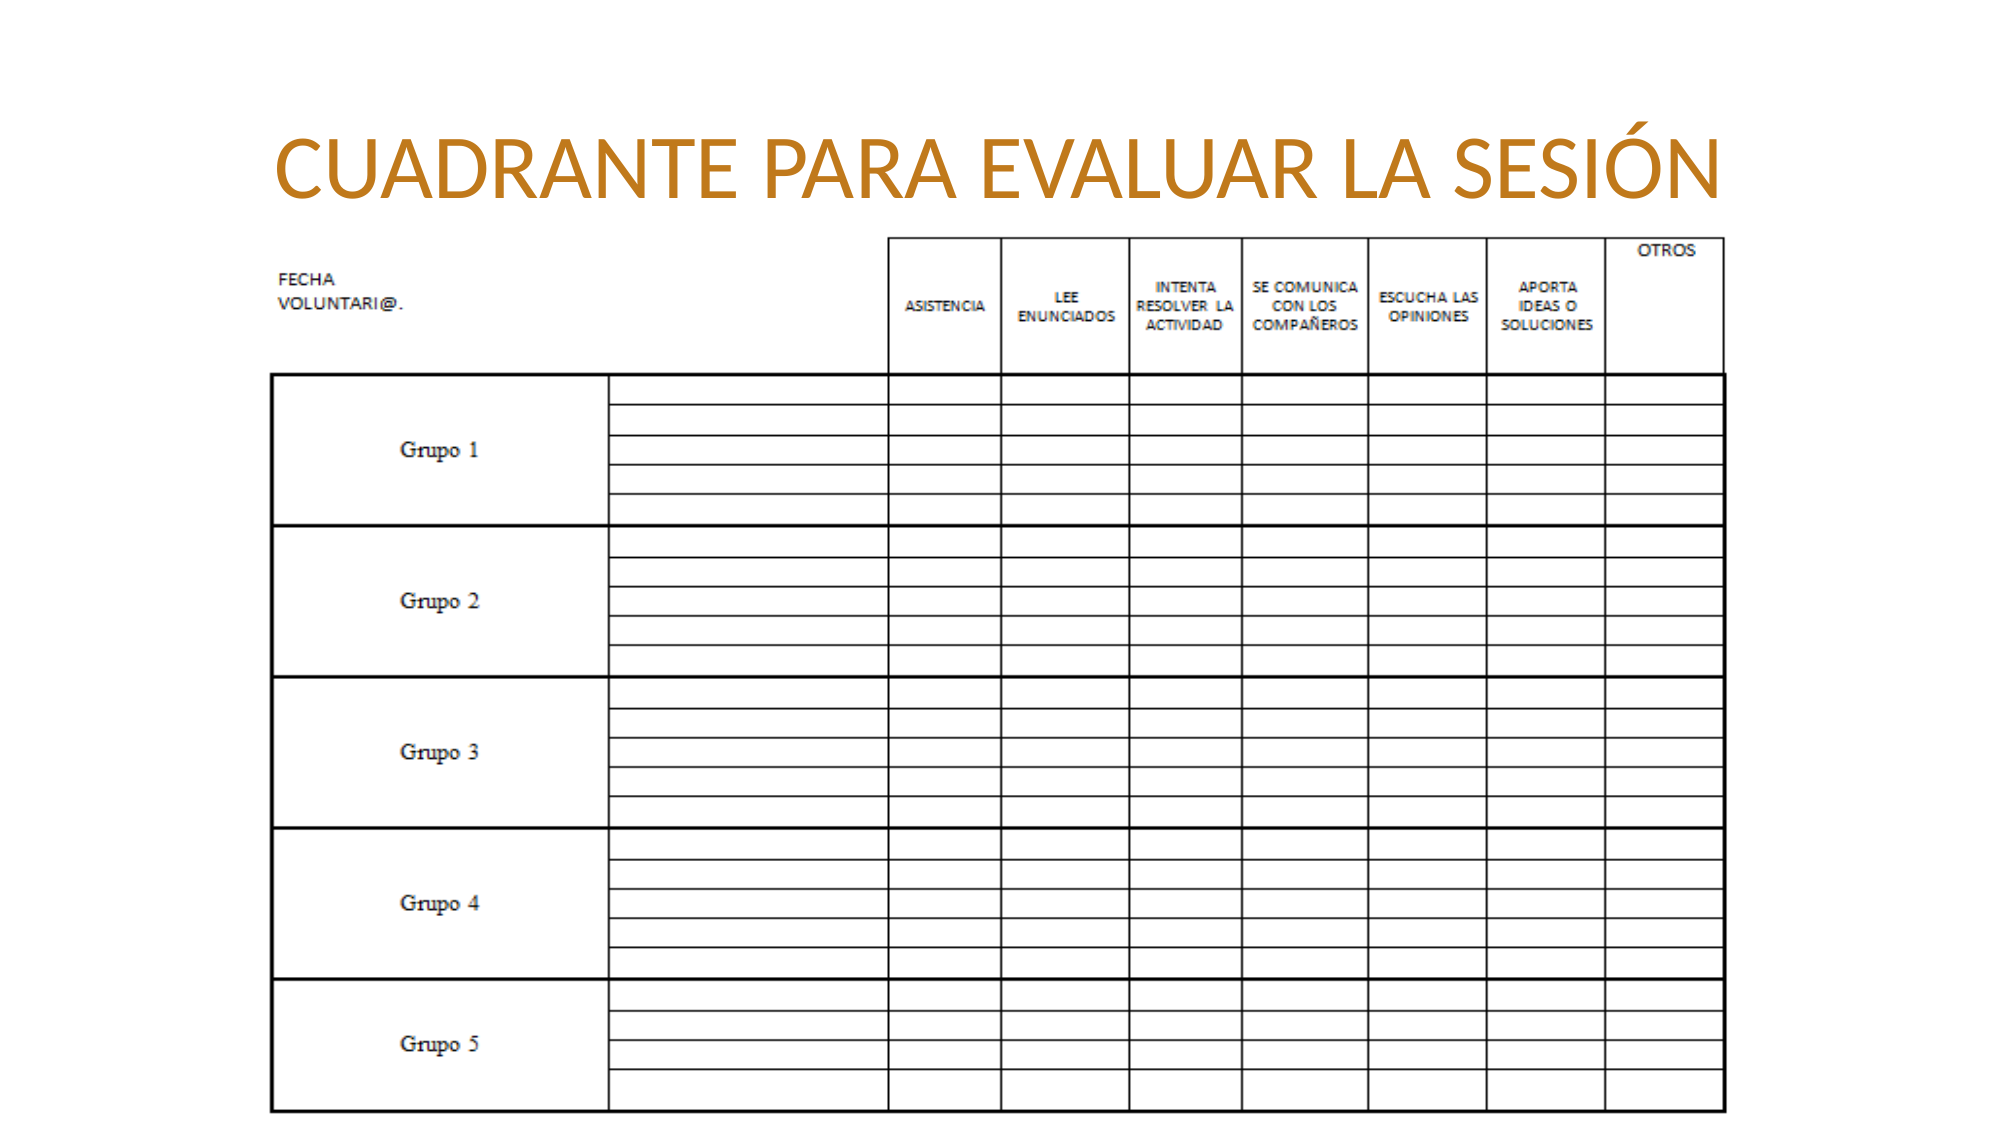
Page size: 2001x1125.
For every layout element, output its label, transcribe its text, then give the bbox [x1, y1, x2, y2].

picture [264, 232, 1736, 1125]
title CUADRANTE PARA EVALUAR LA SESIÓN [137, 59, 1863, 278]
